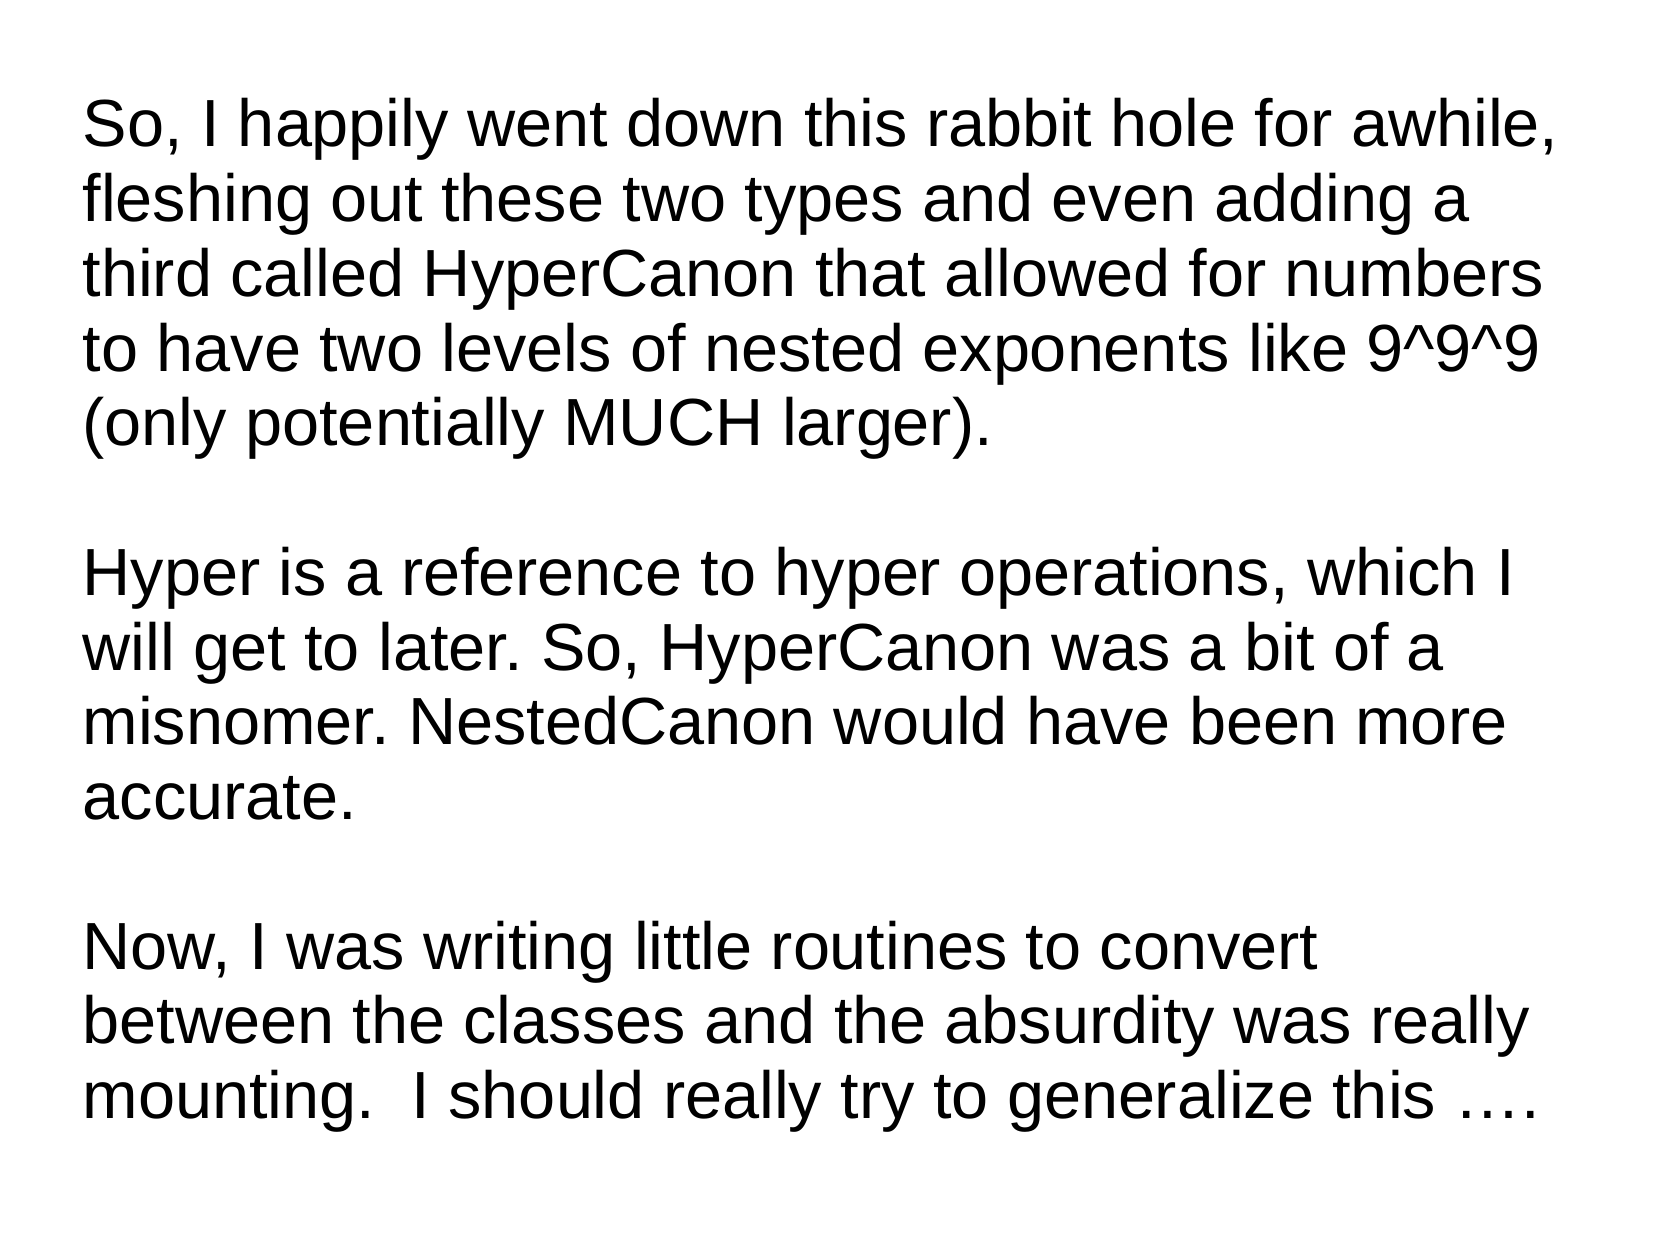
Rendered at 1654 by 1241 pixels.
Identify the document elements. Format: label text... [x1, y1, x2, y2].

subtitle So, I happily went down this rabbit hole for awhile, fleshing out these two types and even adding a third called HyperCanon that allowed for numbers to have two levels of nested exponents like 9^9^9 (only potentially MUCH larger). Hyper is a reference to hyper operations, which I will get to later. So, HyperCanon was a bit of a misnomer. NestedCanon would have been more accurate. Now, I was writing little routines to convert between the classes and the absurdity was really mounting. I should really try to generalize this …. [82, 49, 1571, 1171]
